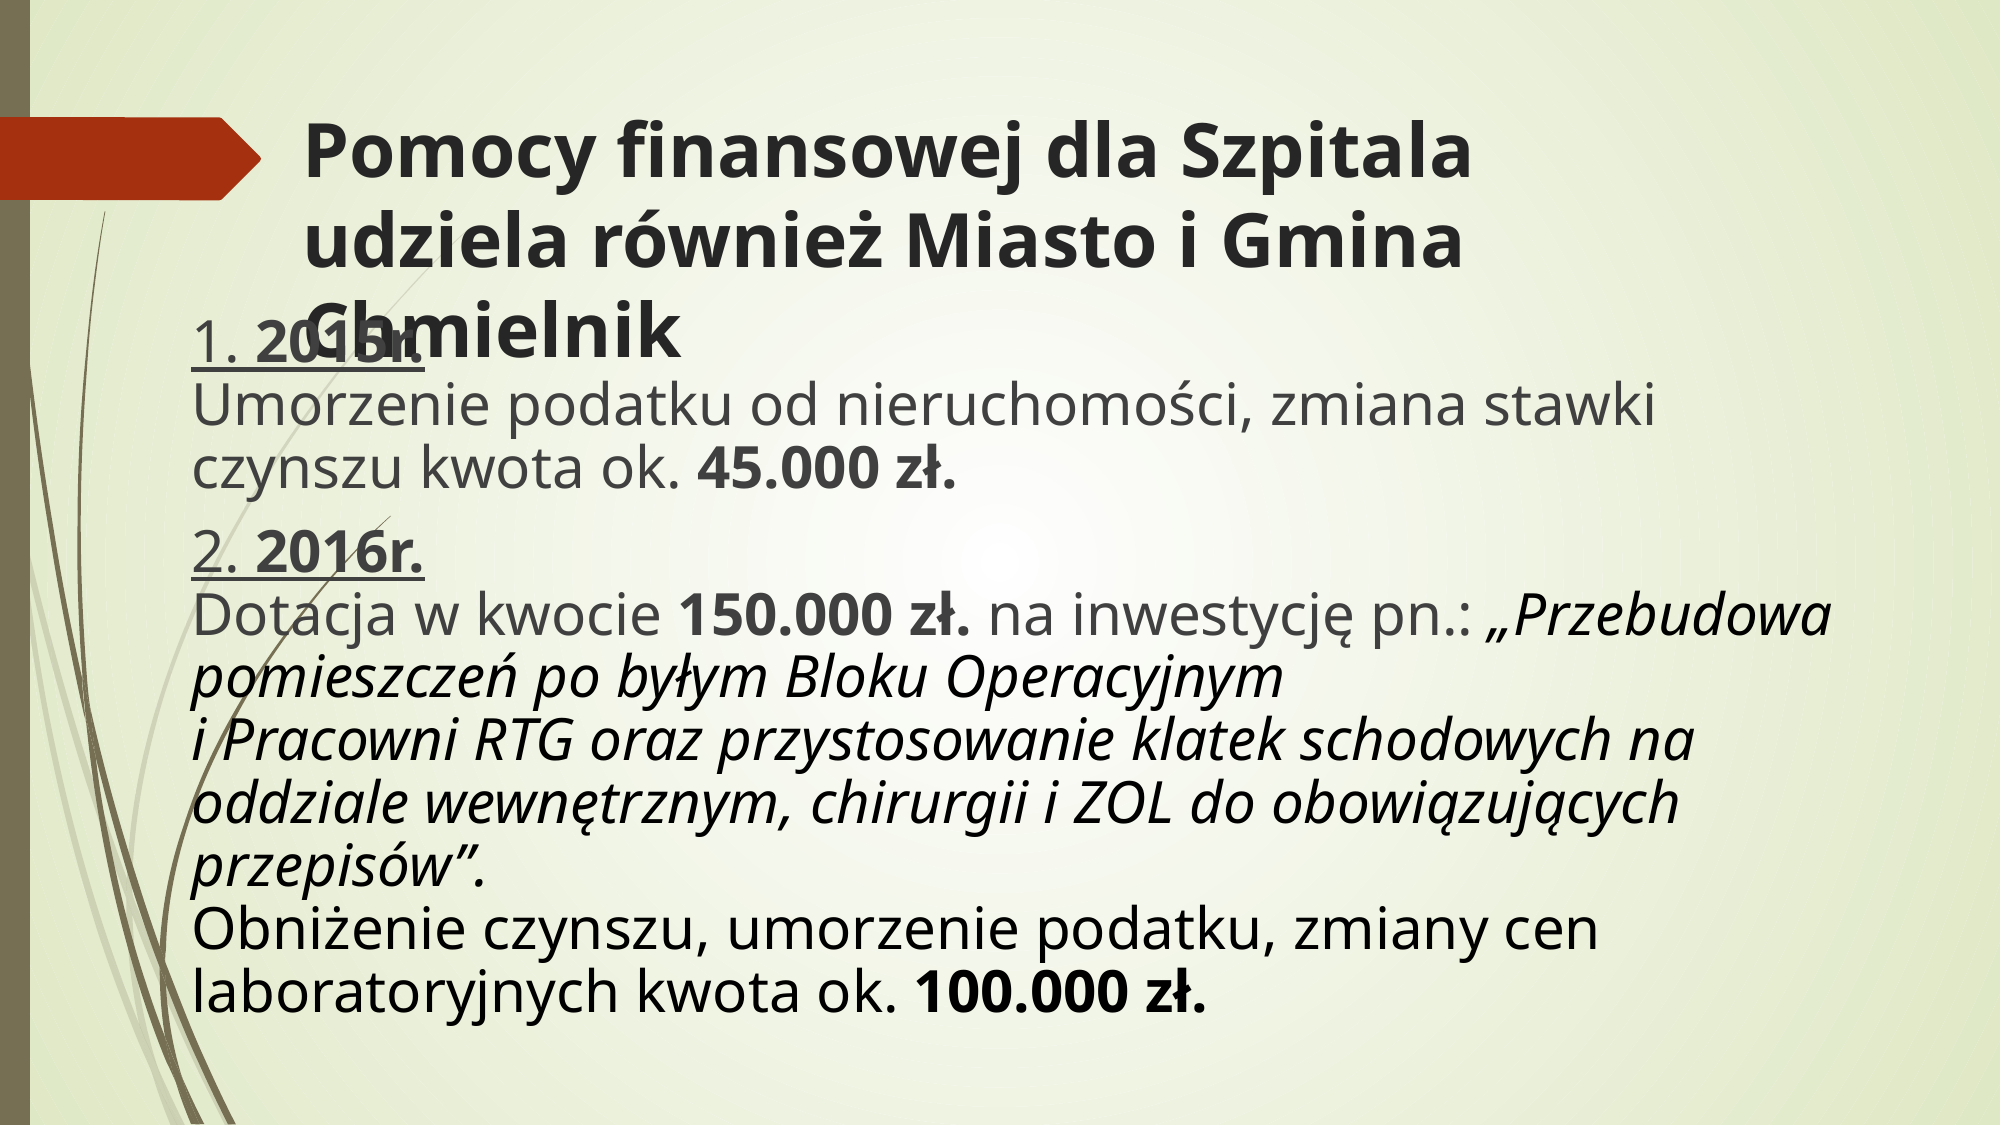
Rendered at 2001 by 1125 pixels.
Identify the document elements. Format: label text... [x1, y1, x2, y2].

list 1. 2015r. Umorzenie podatku od nieruchomości, zmiana stawki czynszu kwota ok. 45.000 zł. 2. 2016r. Dotacja w kwocie 150.000 zł. na inwestycję pn.: „Przebudowa pomieszczeń po byłym Bloku Operacyjnym i Pracowni RTG oraz przystosowanie klatek schodowych na oddziale wewnętrznym, chirurgii i ZOL do obowiązujących przepisów”. Obniżenie czynszu, umorzenie podatku, zmiany cen laboratoryjnych kwota ok. 100.000 zł. [176, 305, 1888, 1115]
title Pomocy finansowej dla Szpitala udziela również Miasto i Gmina Chmielnik [287, 95, 1750, 305]
